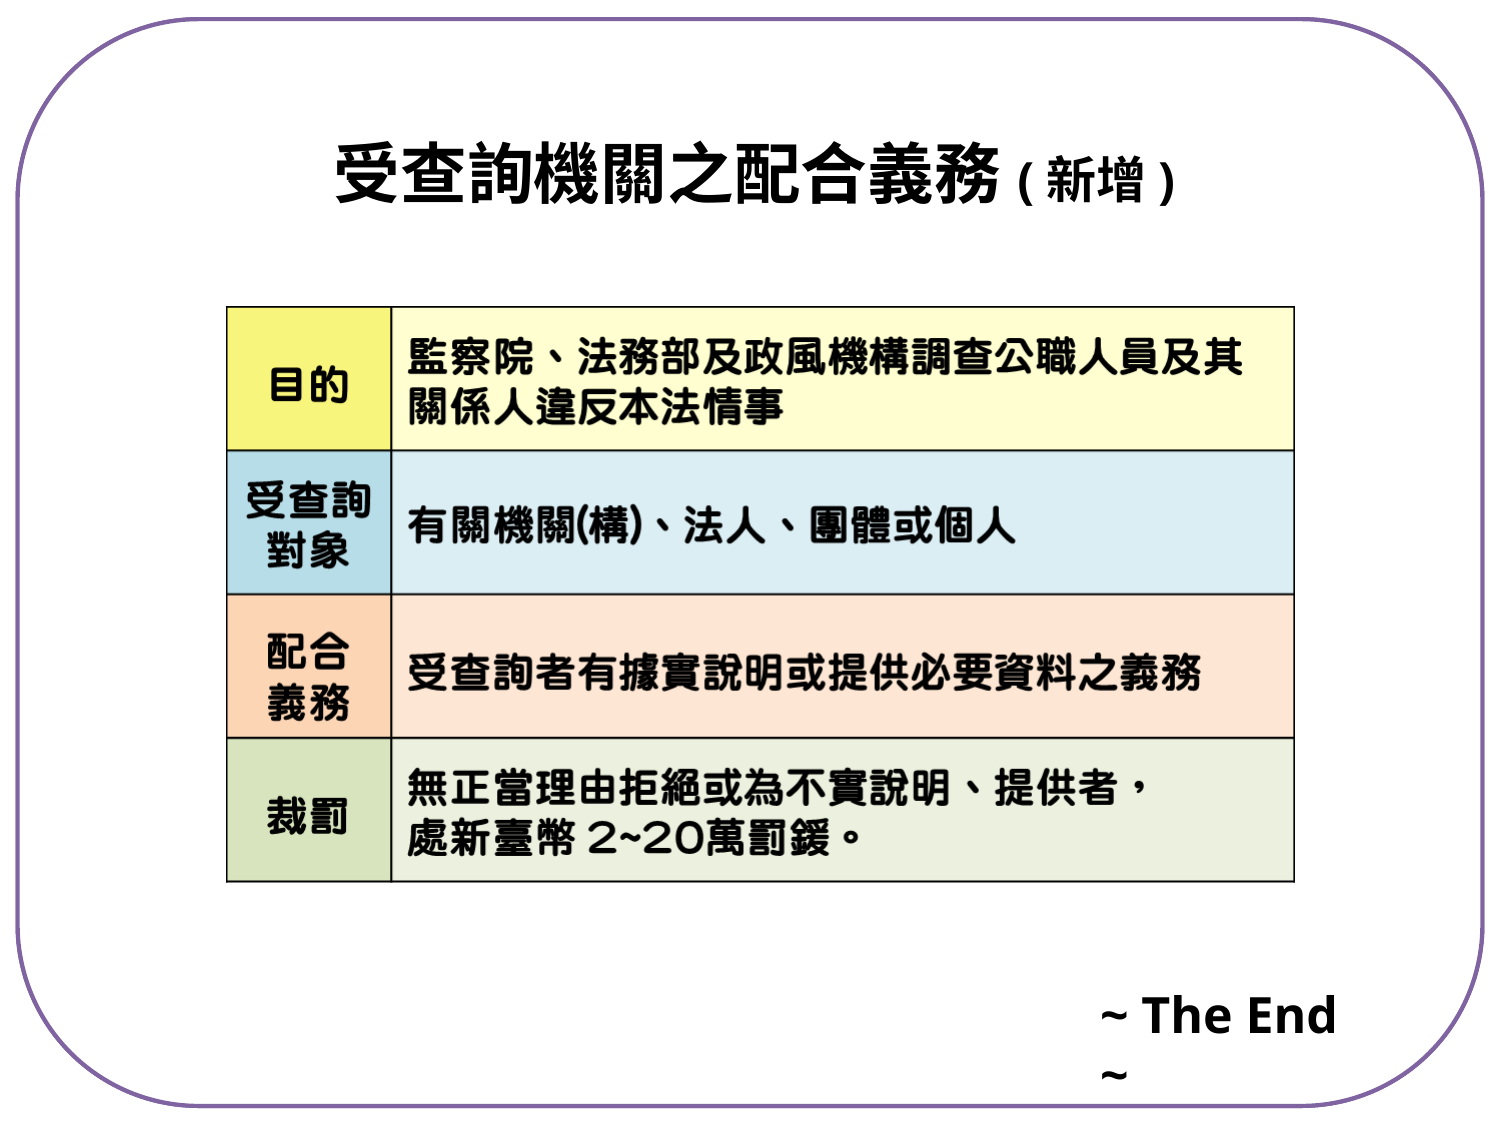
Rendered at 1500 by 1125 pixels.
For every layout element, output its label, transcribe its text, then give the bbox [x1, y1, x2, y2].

text_box 受查詢機關之配合義務(新增) [319, 124, 1190, 219]
picture [226, 307, 1295, 886]
text_box ~ The End ~ [1084, 975, 1365, 1052]
